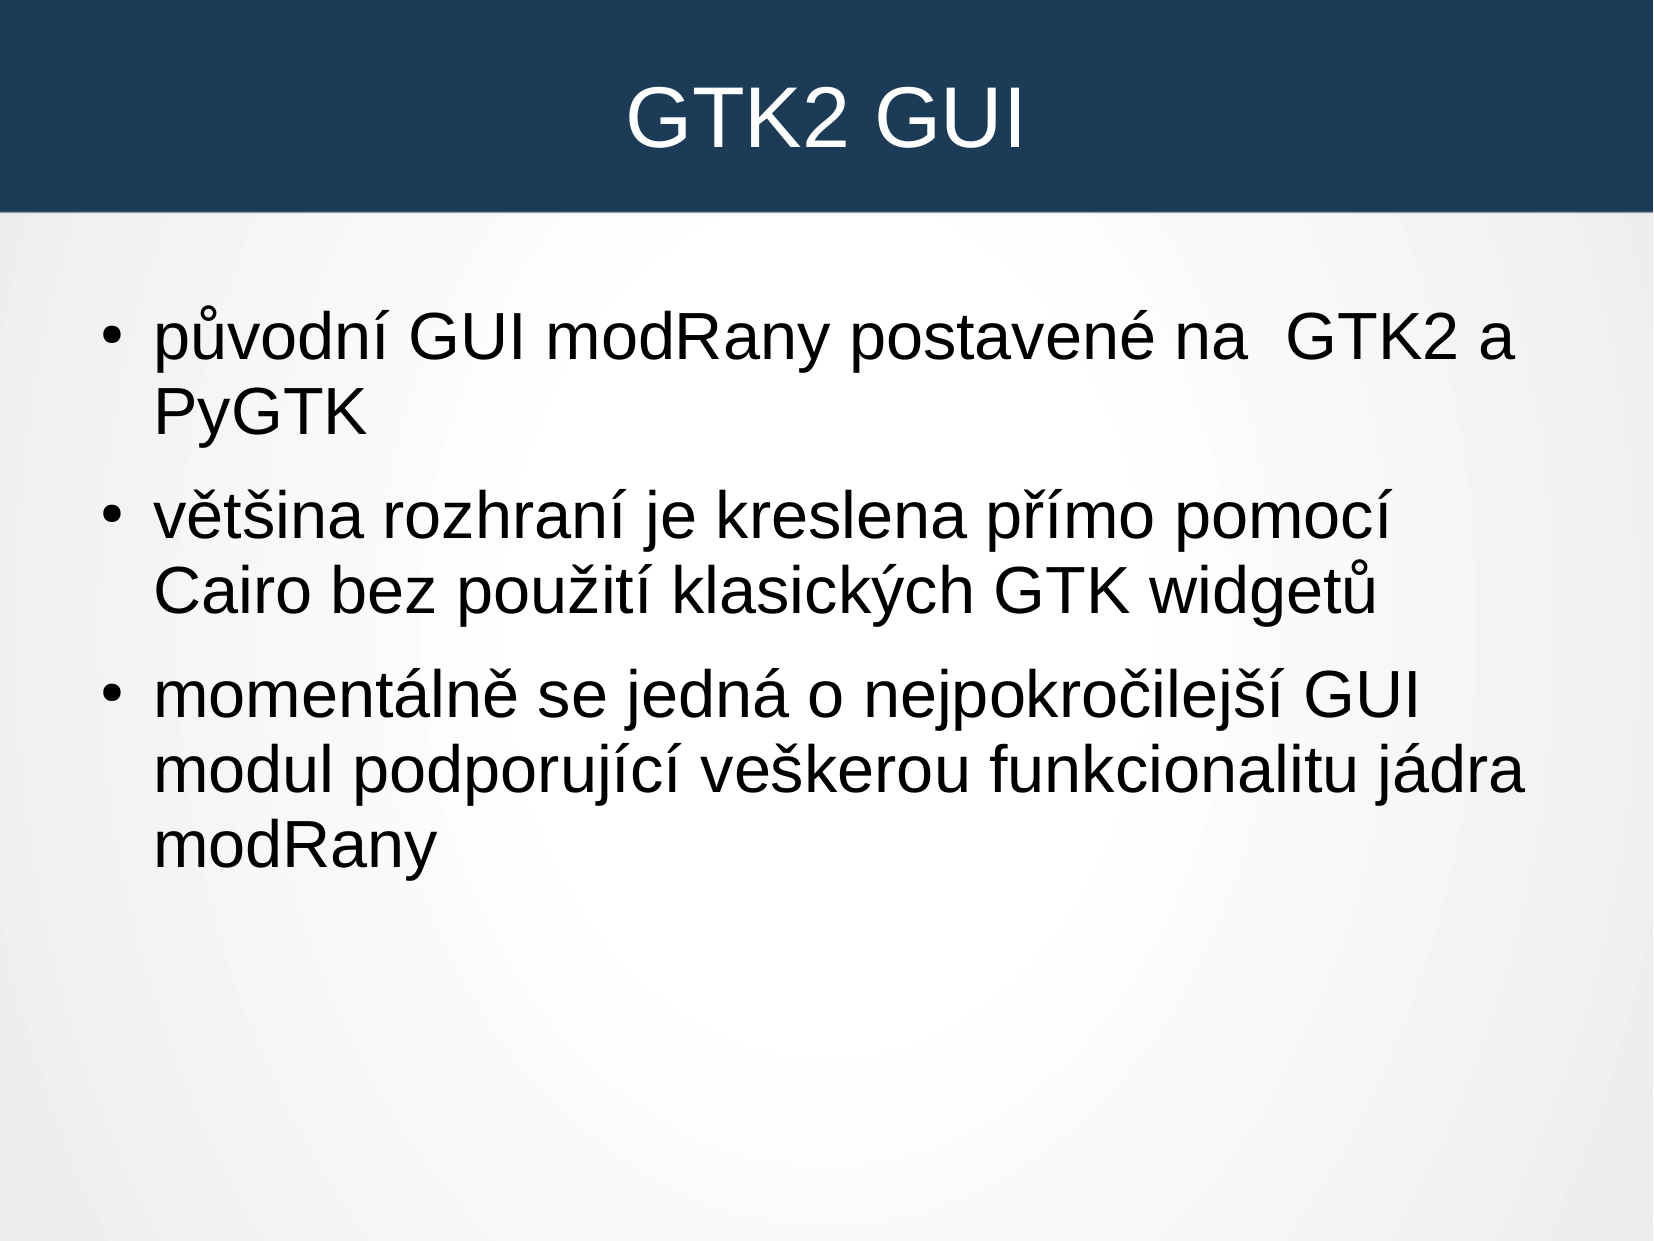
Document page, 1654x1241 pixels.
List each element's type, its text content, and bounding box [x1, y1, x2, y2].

list původní GUI modRany postavené na GTK2 a PyGTK většina rozhraní je kreslena přímo pomocí Cairo bez použití klasických GTK widgetů momentálně se jedná o nejpokročilejší GUI modul podporující veškerou funkcionalitu jádra modRany [82, 299, 1571, 1063]
picture [0, 0, 1653, 1241]
title GTK2 GUI [82, 47, 1571, 189]
